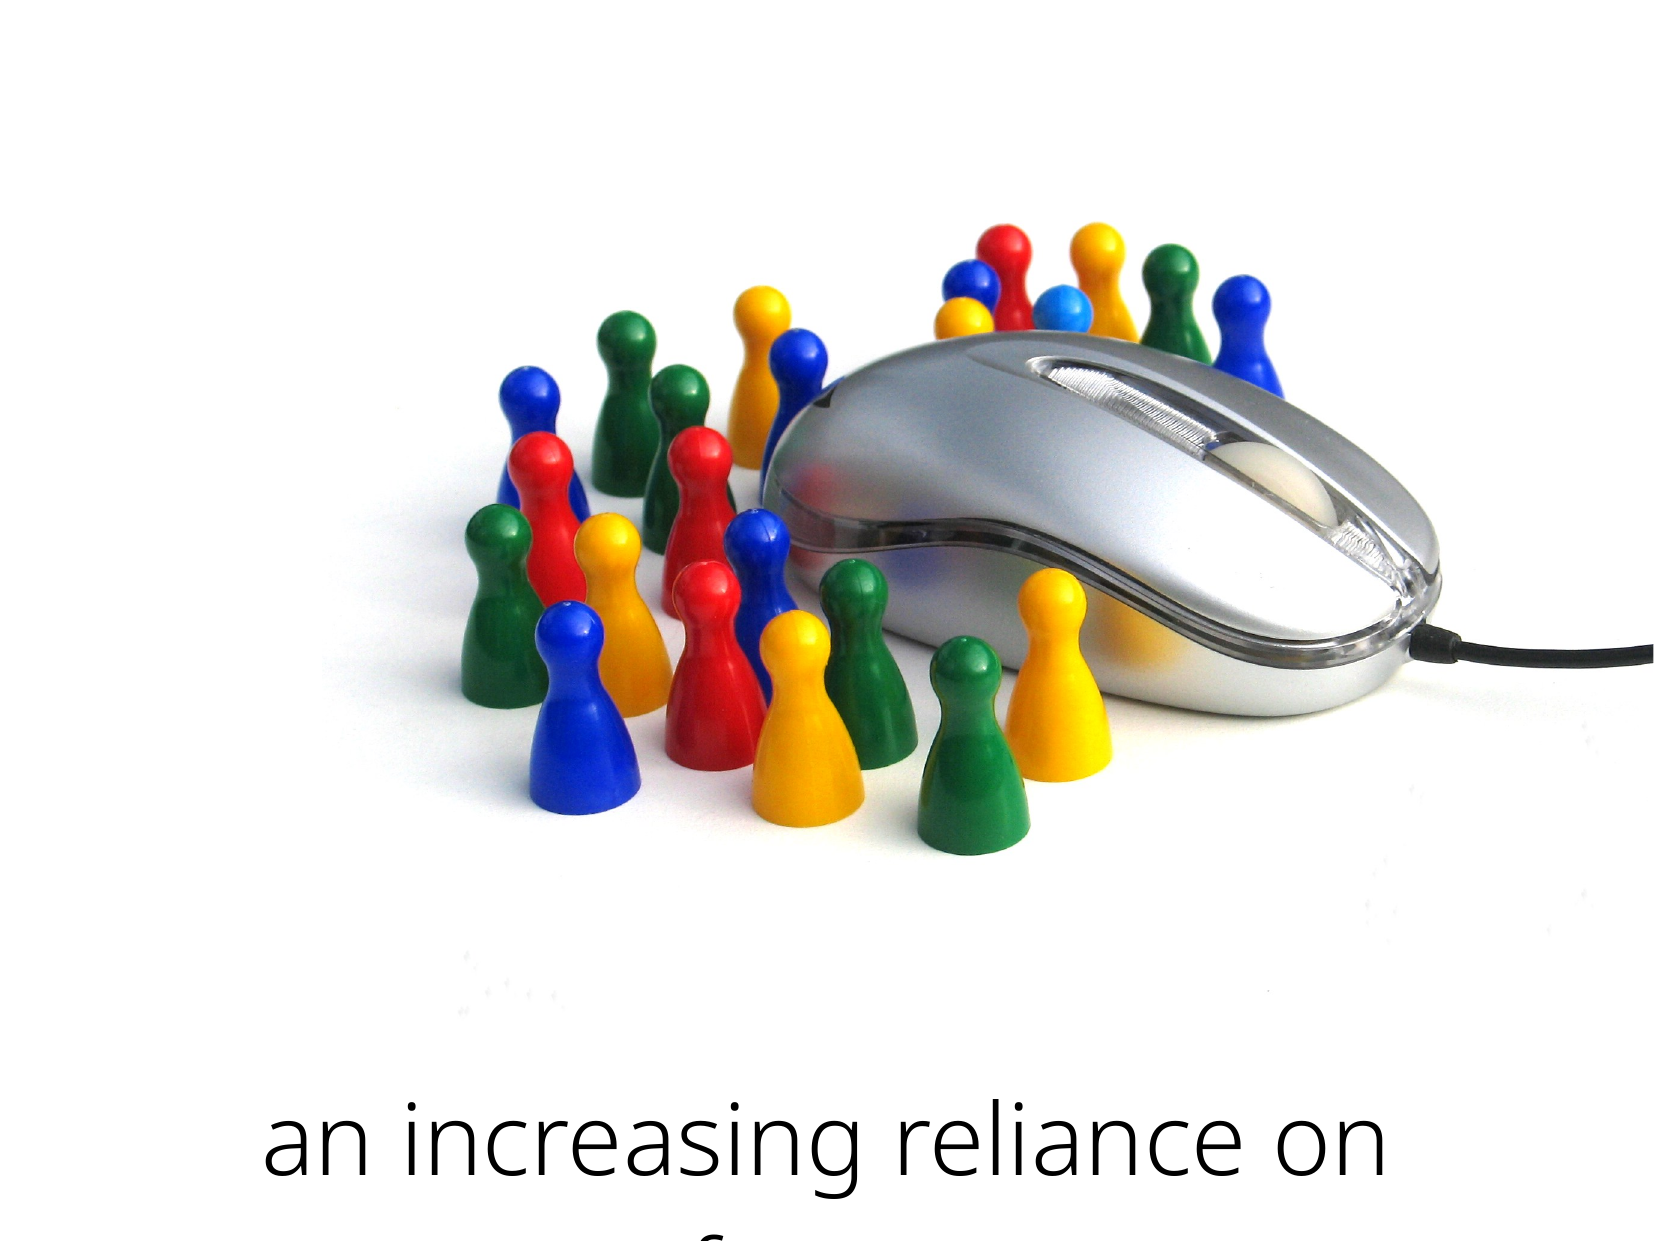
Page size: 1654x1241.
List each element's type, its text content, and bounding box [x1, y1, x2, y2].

picture [322, 124, 1654, 1021]
text_box an increasing reliance on software ... [0, 1061, 1654, 1219]
